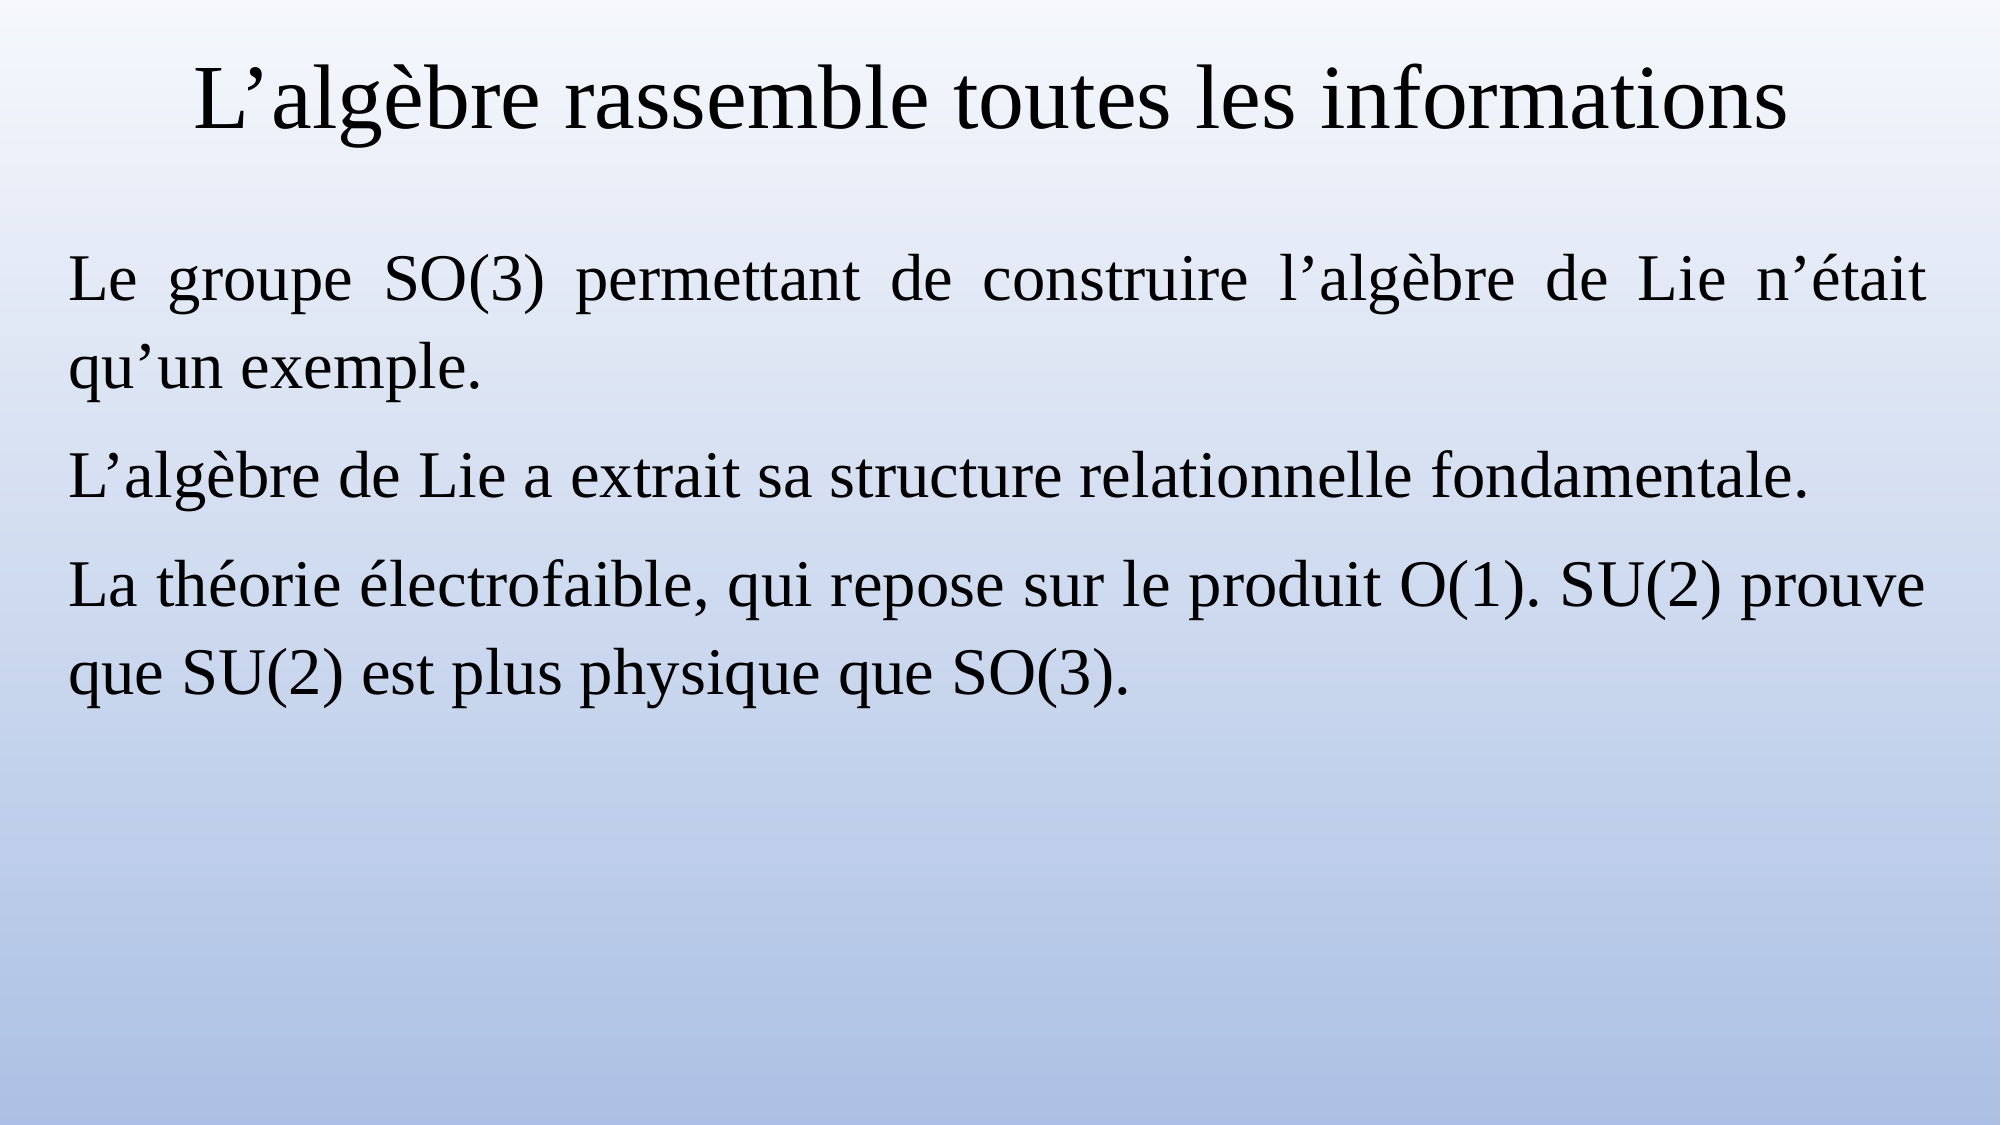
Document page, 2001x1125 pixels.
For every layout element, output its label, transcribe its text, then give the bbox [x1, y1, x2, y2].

title L’algèbre rassemble toutes les informations [0, 26, 1986, 171]
list Le groupe SO(3) permettant de construire l’algèbre de Lie n’était qu’un exemple. L’algèbre de Lie a extrait sa structure relationnelle fondamentale. La théorie électrofaible, qui repose sur le produit O(1). SU(2) prouve que SU(2) est plus physique que SO(3). [53, 217, 1946, 1099]
